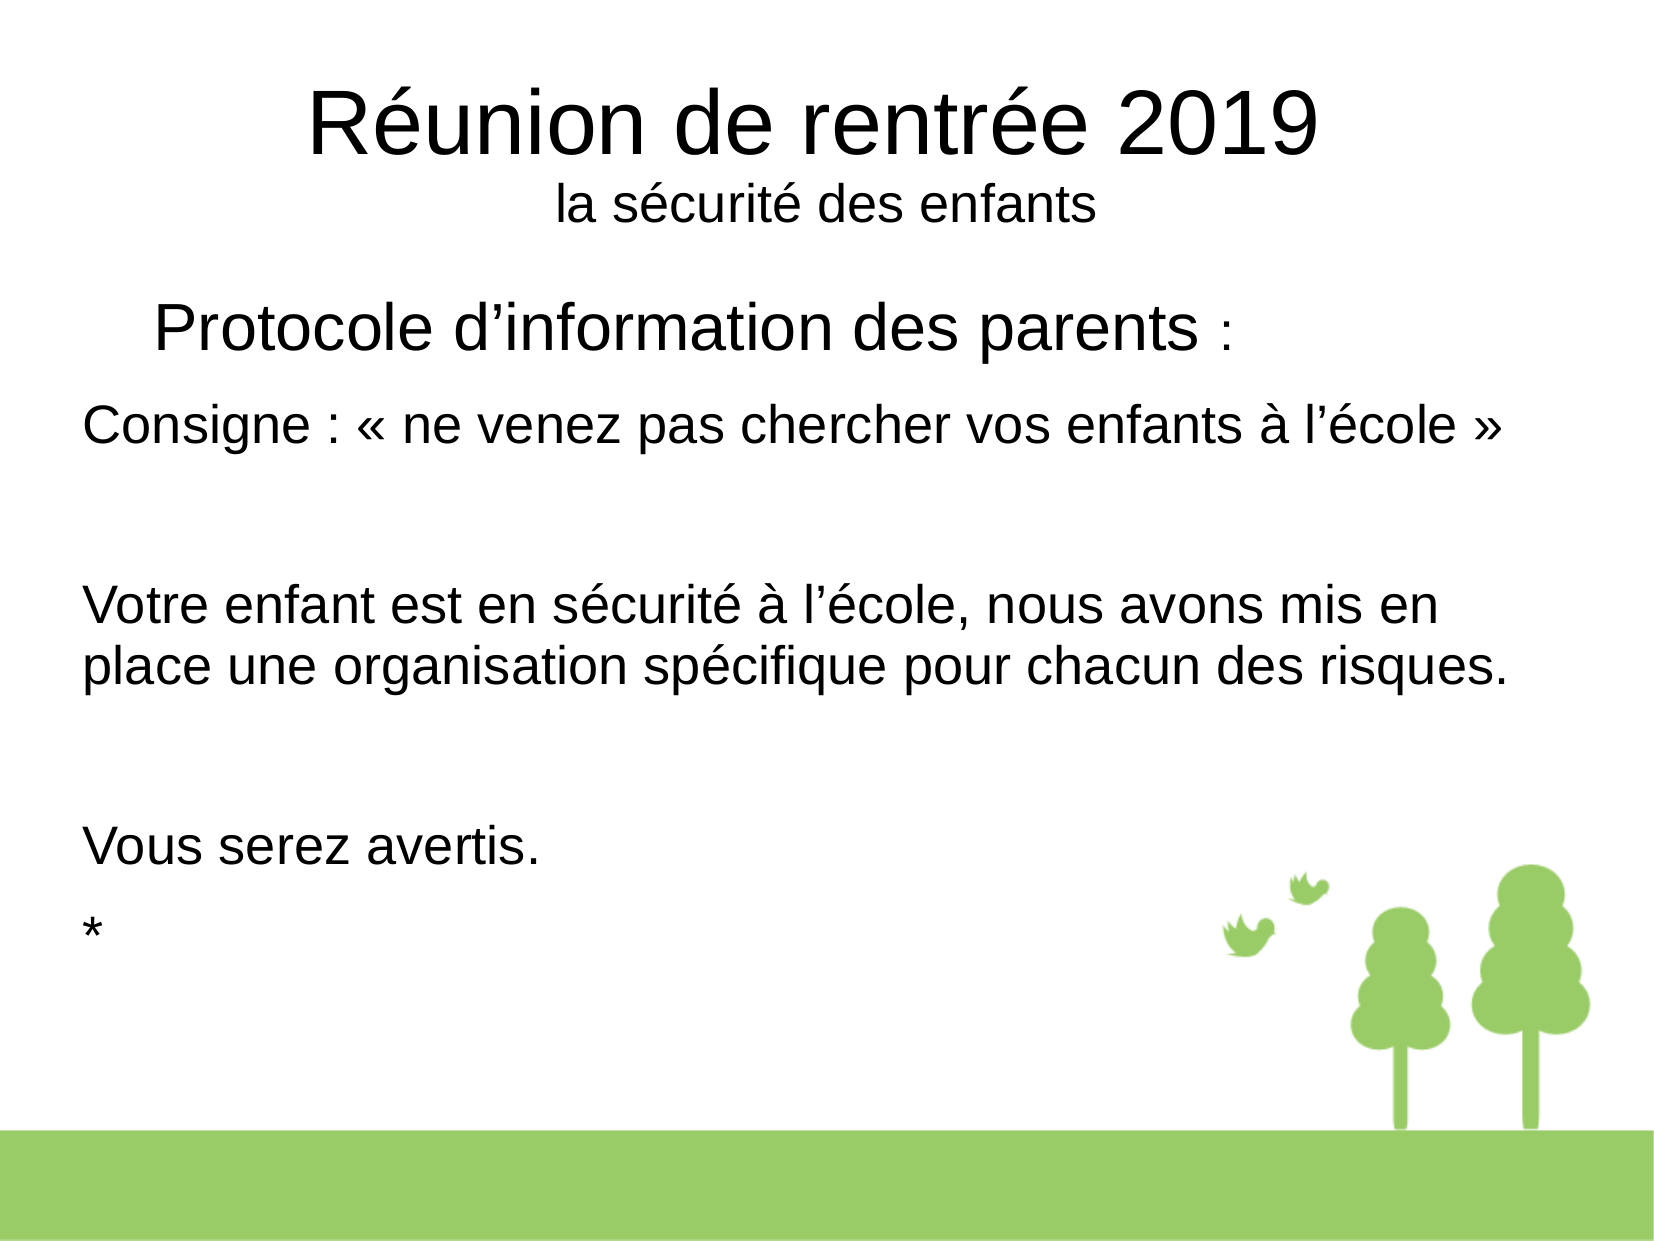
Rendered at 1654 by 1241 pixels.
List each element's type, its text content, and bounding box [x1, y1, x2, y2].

picture [0, 0, 1654, 1241]
title Réunion de rentrée 2019 la sécurité des enfants [82, 49, 1571, 257]
list Protocole d’information des parents : Consigne : « ne venez pas chercher vos enfants à l’école » Votre enfant est en sécurité à l’école, nous avons mis en place une organisation spécifique pour chacun des risques. Vous serez avertis. * [82, 290, 1571, 1010]
